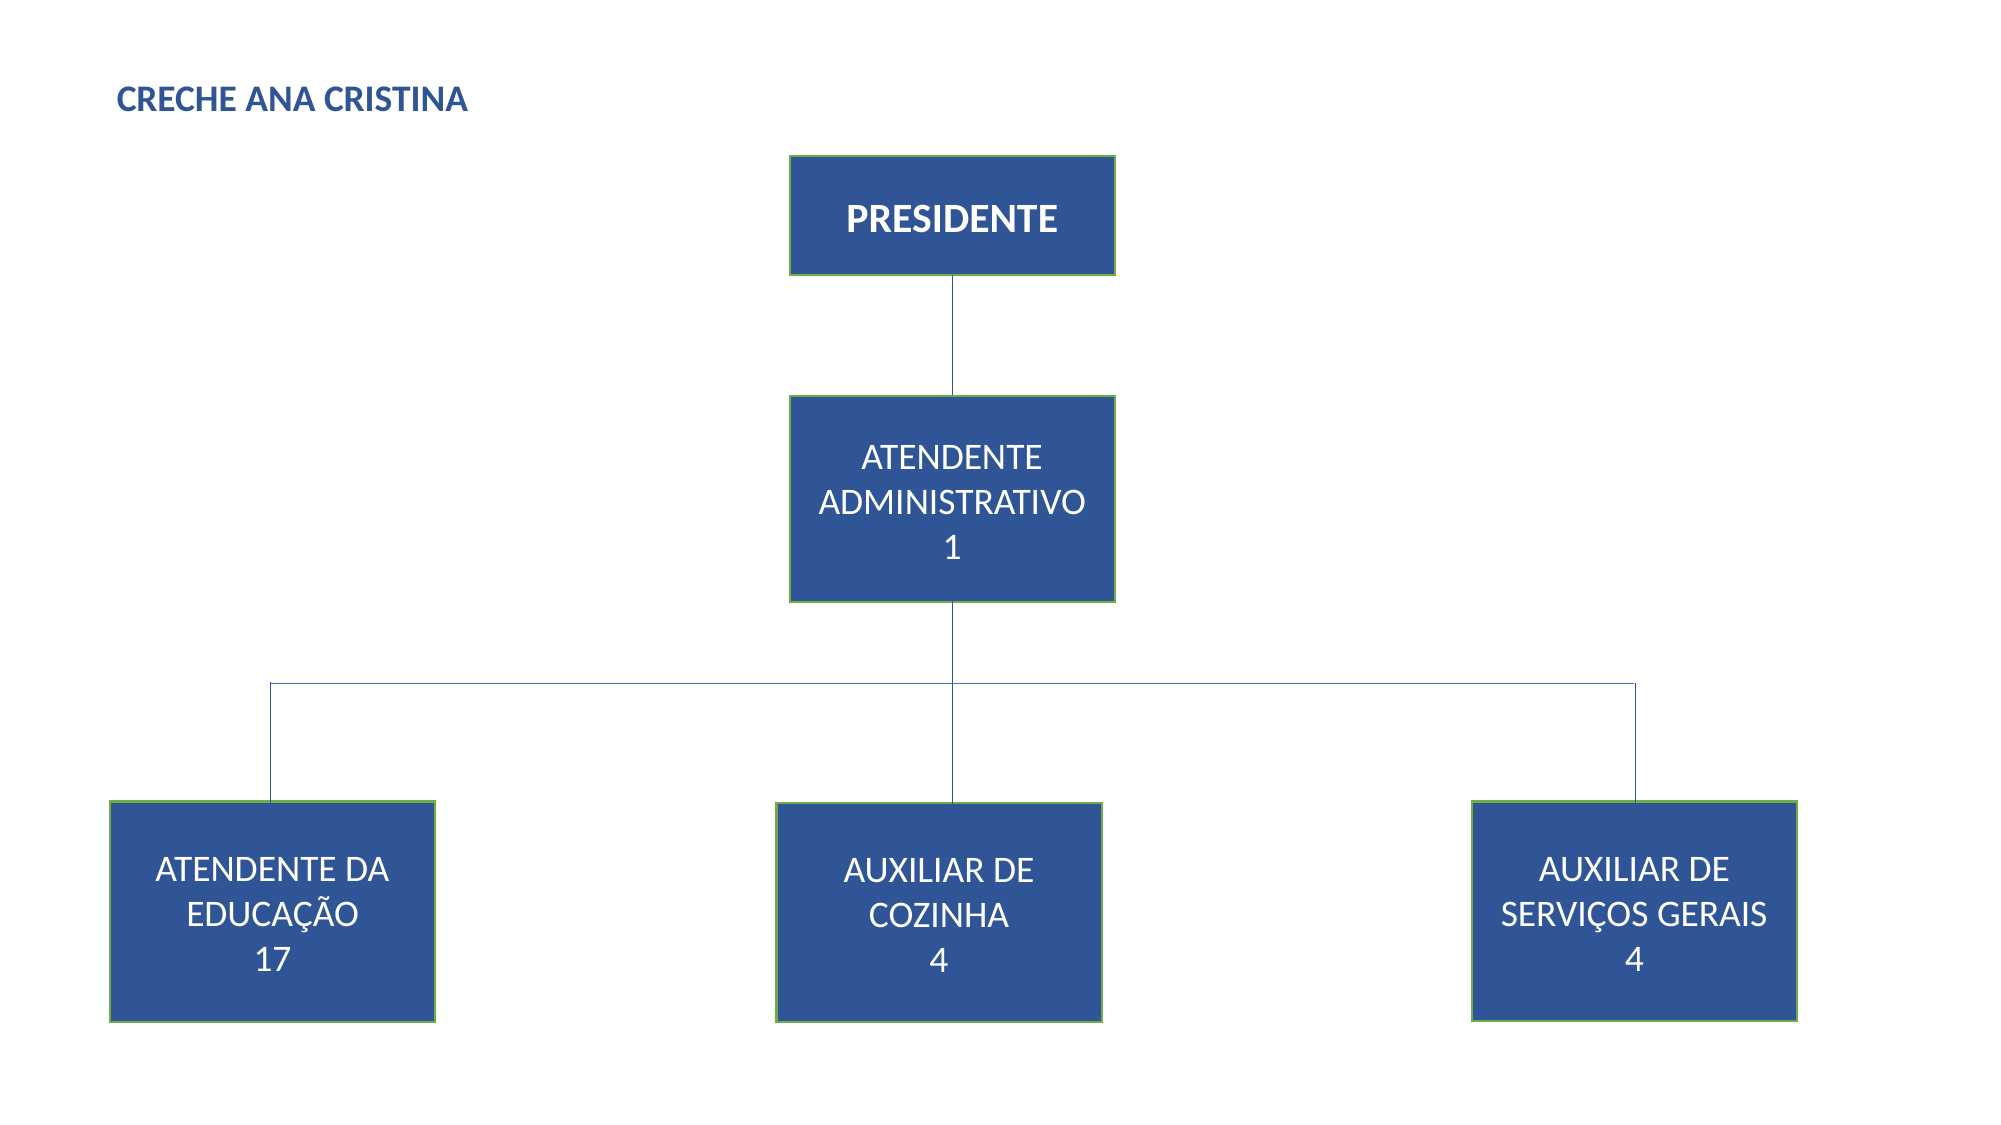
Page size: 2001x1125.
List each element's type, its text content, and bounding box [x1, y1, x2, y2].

text_box AUXILIAR DE SERVIÇOS GERAIS 4 [1472, 801, 1797, 1021]
text_box ATENDENTE ADMINISTRATIVO 1 [790, 396, 1115, 602]
text_box CRECHE ANA CRISTINA [101, 66, 497, 127]
text_box ATENDENTE DA EDUCAÇÃO 17 [110, 801, 435, 1022]
text_box PRESIDENTE [790, 156, 1115, 275]
text_box AUXILIAR DE COZINHA 4 [777, 803, 1102, 1022]
